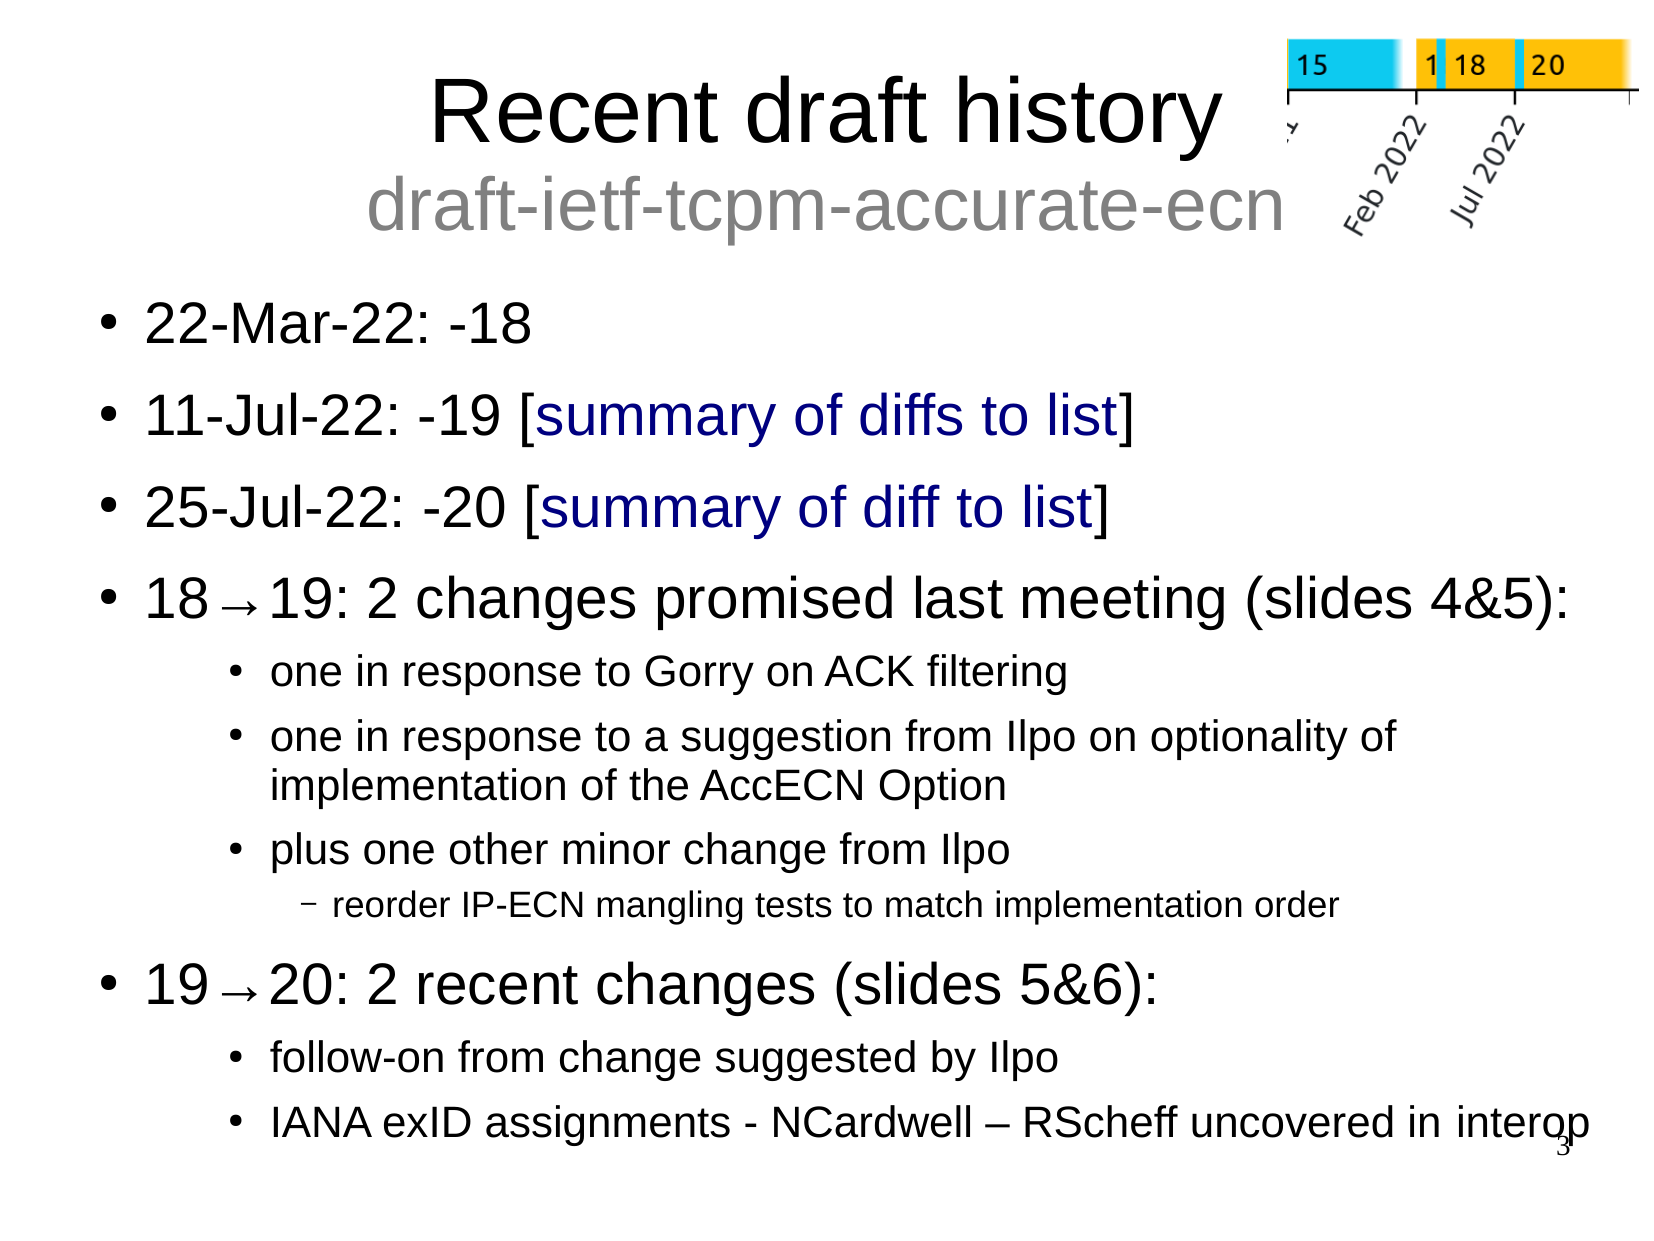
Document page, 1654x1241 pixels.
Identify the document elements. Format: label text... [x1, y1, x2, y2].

list 22-Mar-22: -18 11-Jul-22: -19 [summary of diffs to list] 25-Jul-22: -20 [summary of diff to list] 18→19: 2 changes promised last meeting (slides 4&5): one in response to Gorry on ACK filtering one in response to a suggestion from Ilpo on optionality of implementation of the AccECN Option plus one other minor change from Ilpo reorder IP-ECN mangling tests to match implementation order 19→20: 2 recent changes (slides 5&6): follow-on from change suggested by Ilpo IANA exID assignments - NCardwell – RScheff uncovered in interop [82, 290, 1594, 1168]
picture [1287, 17, 1639, 252]
title Recent draft history draft-ietf-tcpm-accurate-ecn [82, 49, 1571, 257]
